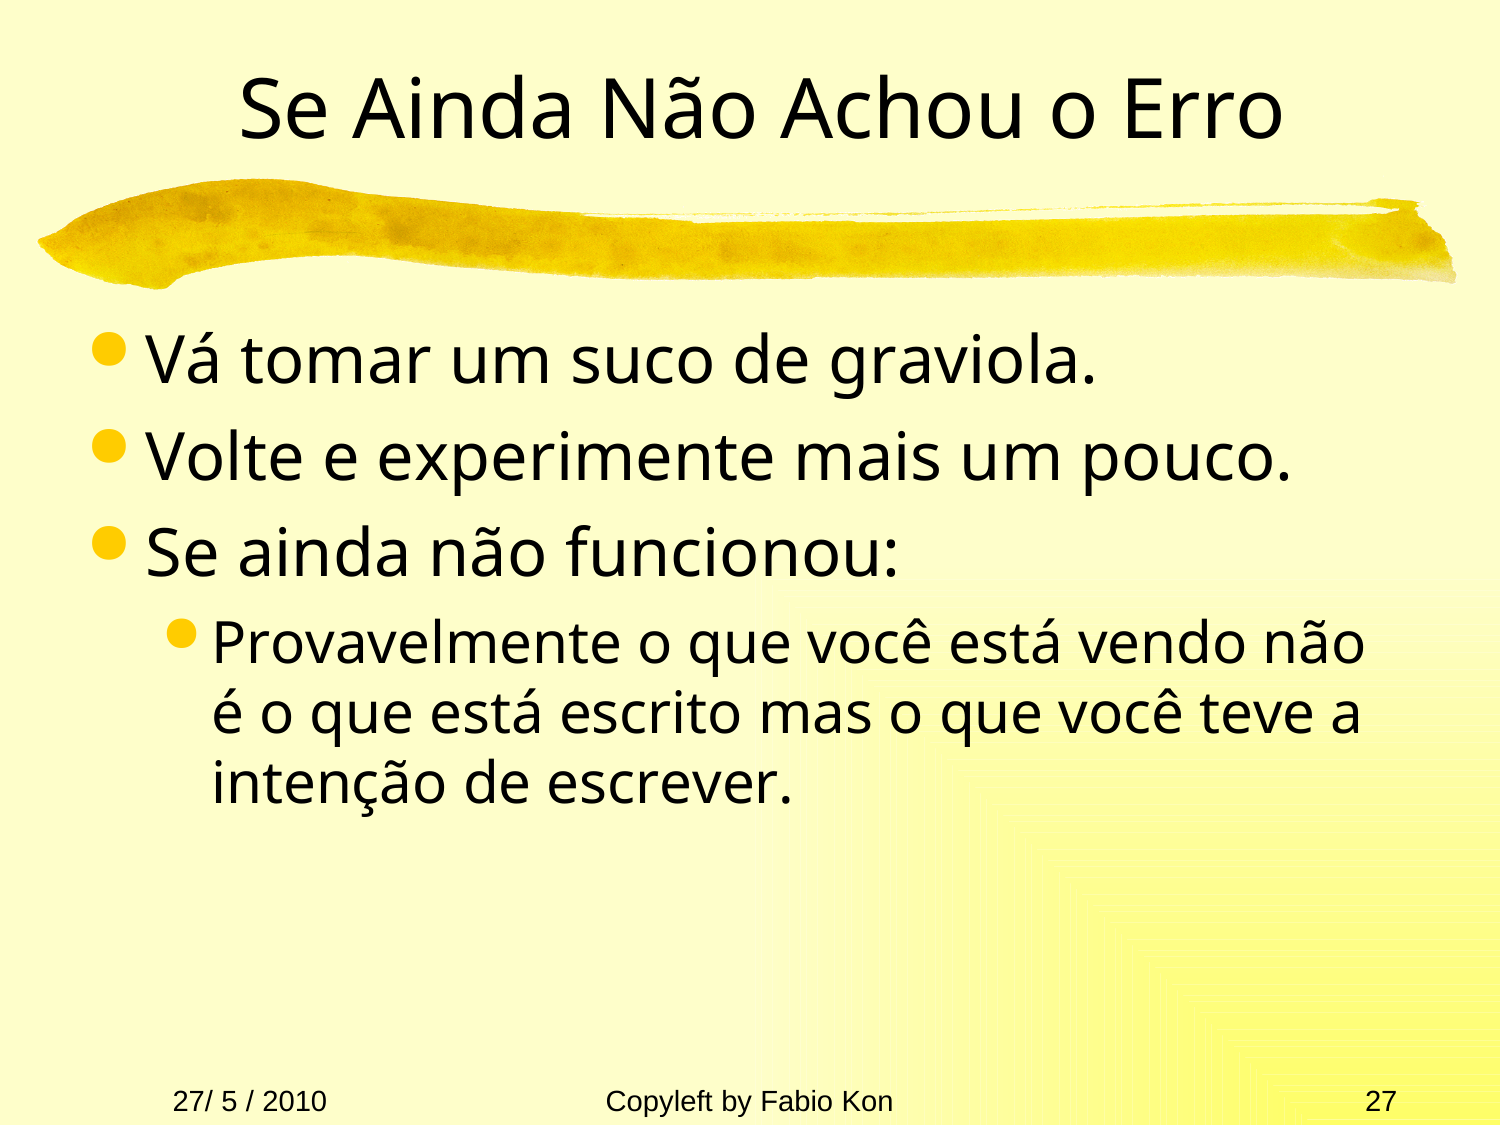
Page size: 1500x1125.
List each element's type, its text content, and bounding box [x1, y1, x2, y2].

list Vá tomar um suco de graviola. Volte e experimente mais um pouco. Se ainda não funcionou: Provavelmente o que você está vendo não é o que está escrito mas o que você teve a intenção de escrever. [74, 309, 1417, 994]
title Se Ainda Não Achou o Erro [125, 12, 1401, 163]
picture [24, 174, 1463, 297]
